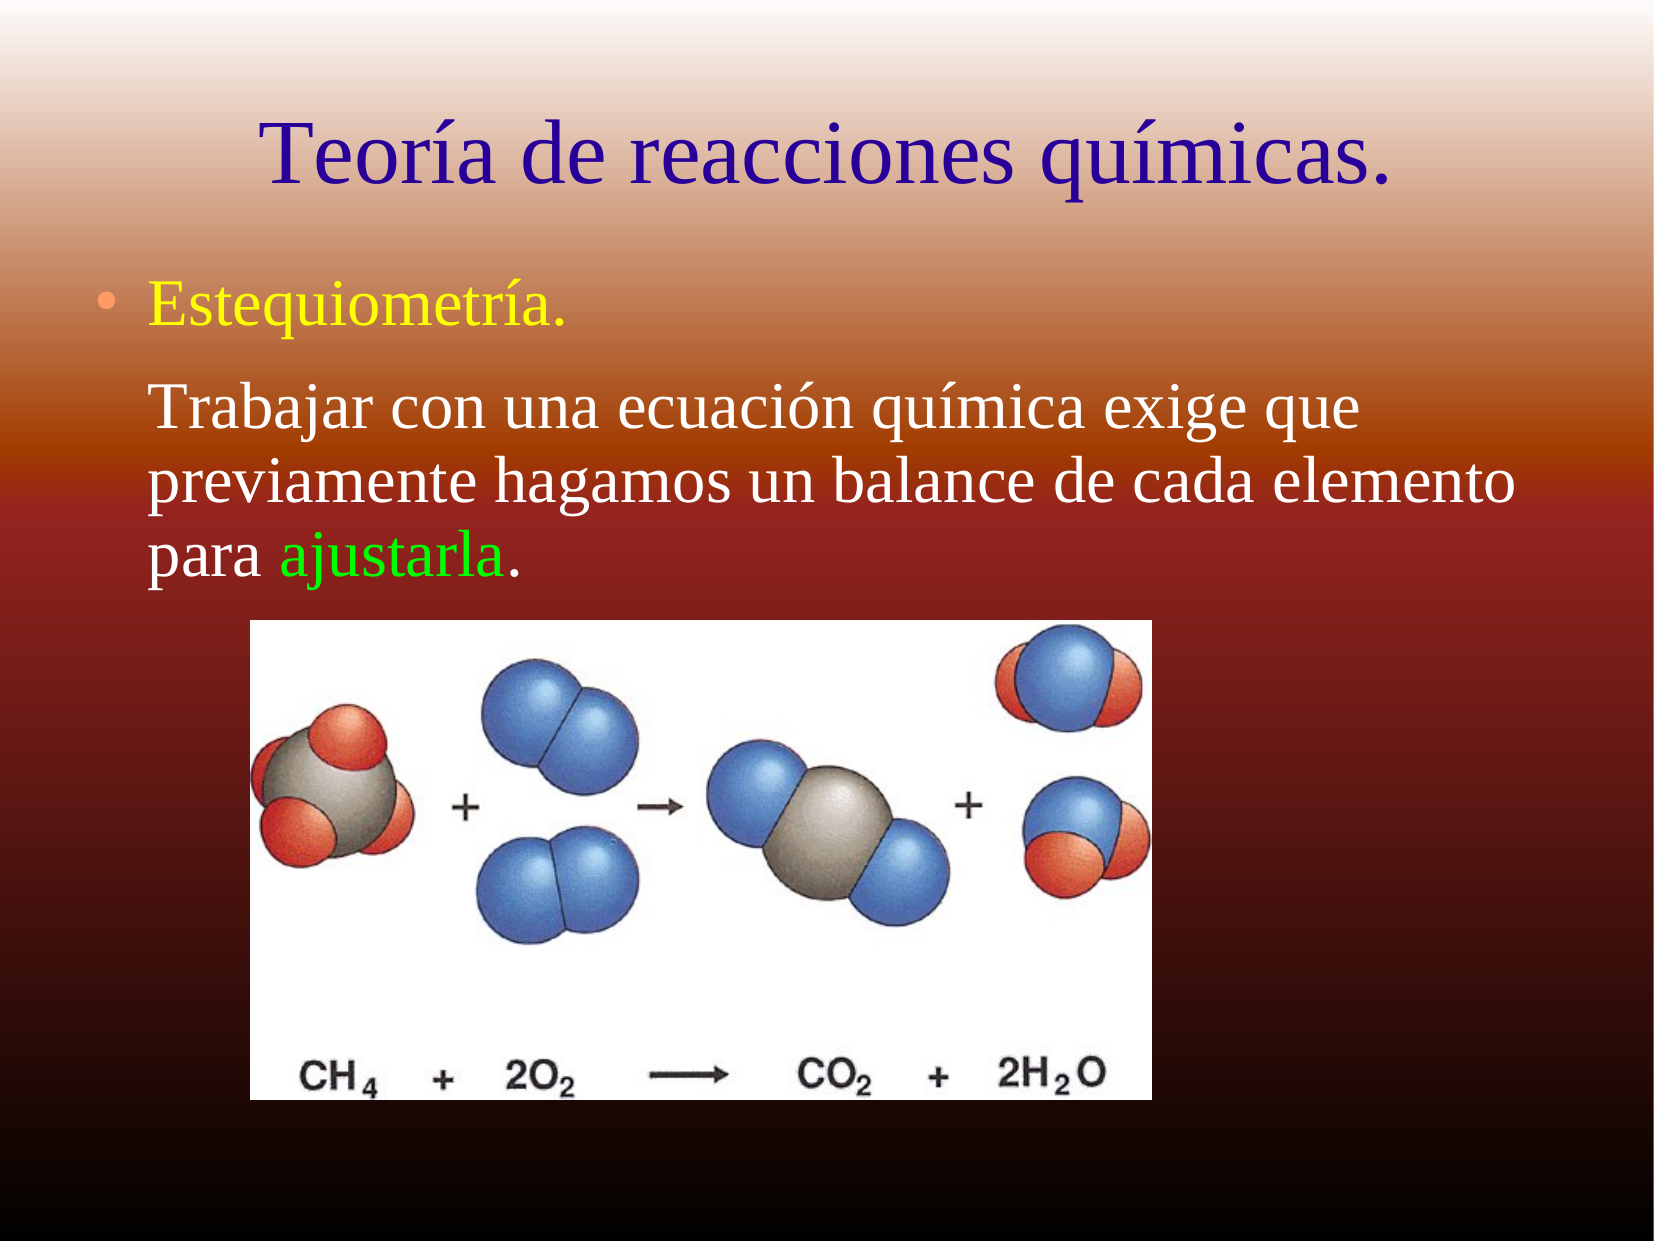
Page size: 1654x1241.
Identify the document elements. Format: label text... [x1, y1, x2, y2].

title Teoría de reacciones químicas. [82, 49, 1571, 257]
list Estequiometría. Trabajar con una ecuación química exige que previamente hagamos un balance de cada elemento para ajustarla. [76, 265, 1625, 621]
picture [0, 0, 1654, 1241]
